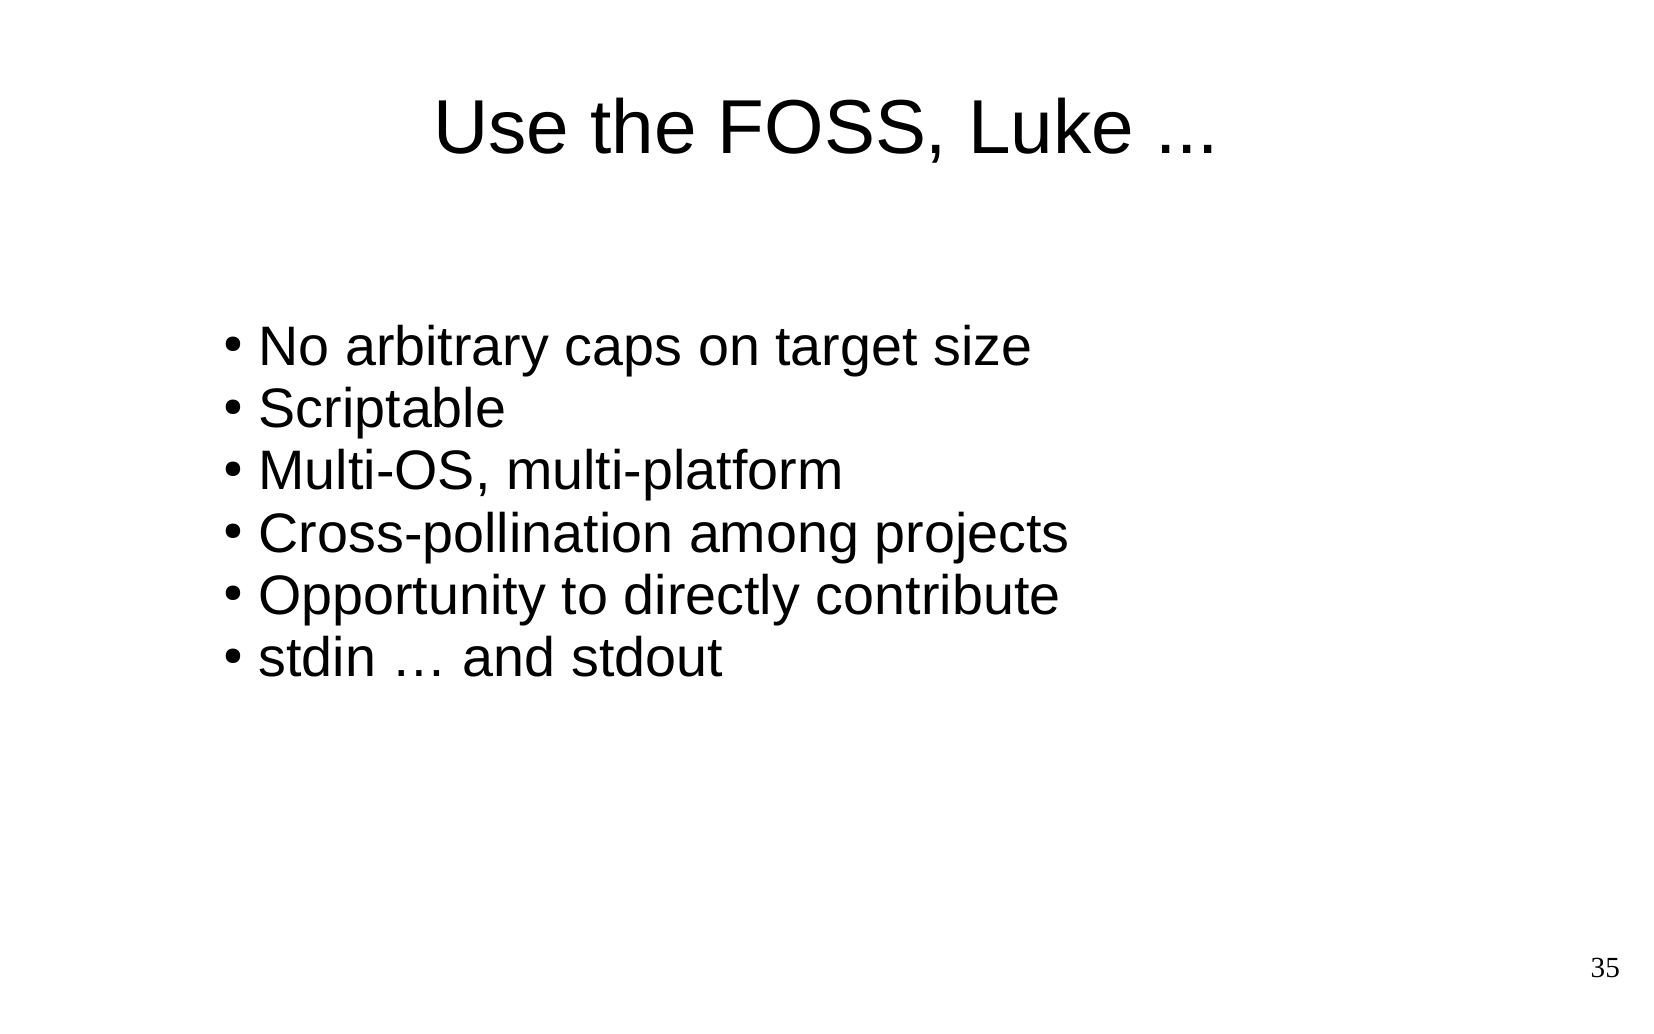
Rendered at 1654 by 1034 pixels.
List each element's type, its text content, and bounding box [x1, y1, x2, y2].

text_box <number> [1560, 951, 1621, 1023]
subtitle No arbitrary caps on target size Scriptable Multi-OS, multi-platform Cross-pollination among projects Opportunity to directly contribute stdin … and stdout [82, 314, 1571, 961]
title Use the FOSS, Luke ... [82, 41, 1571, 214]
